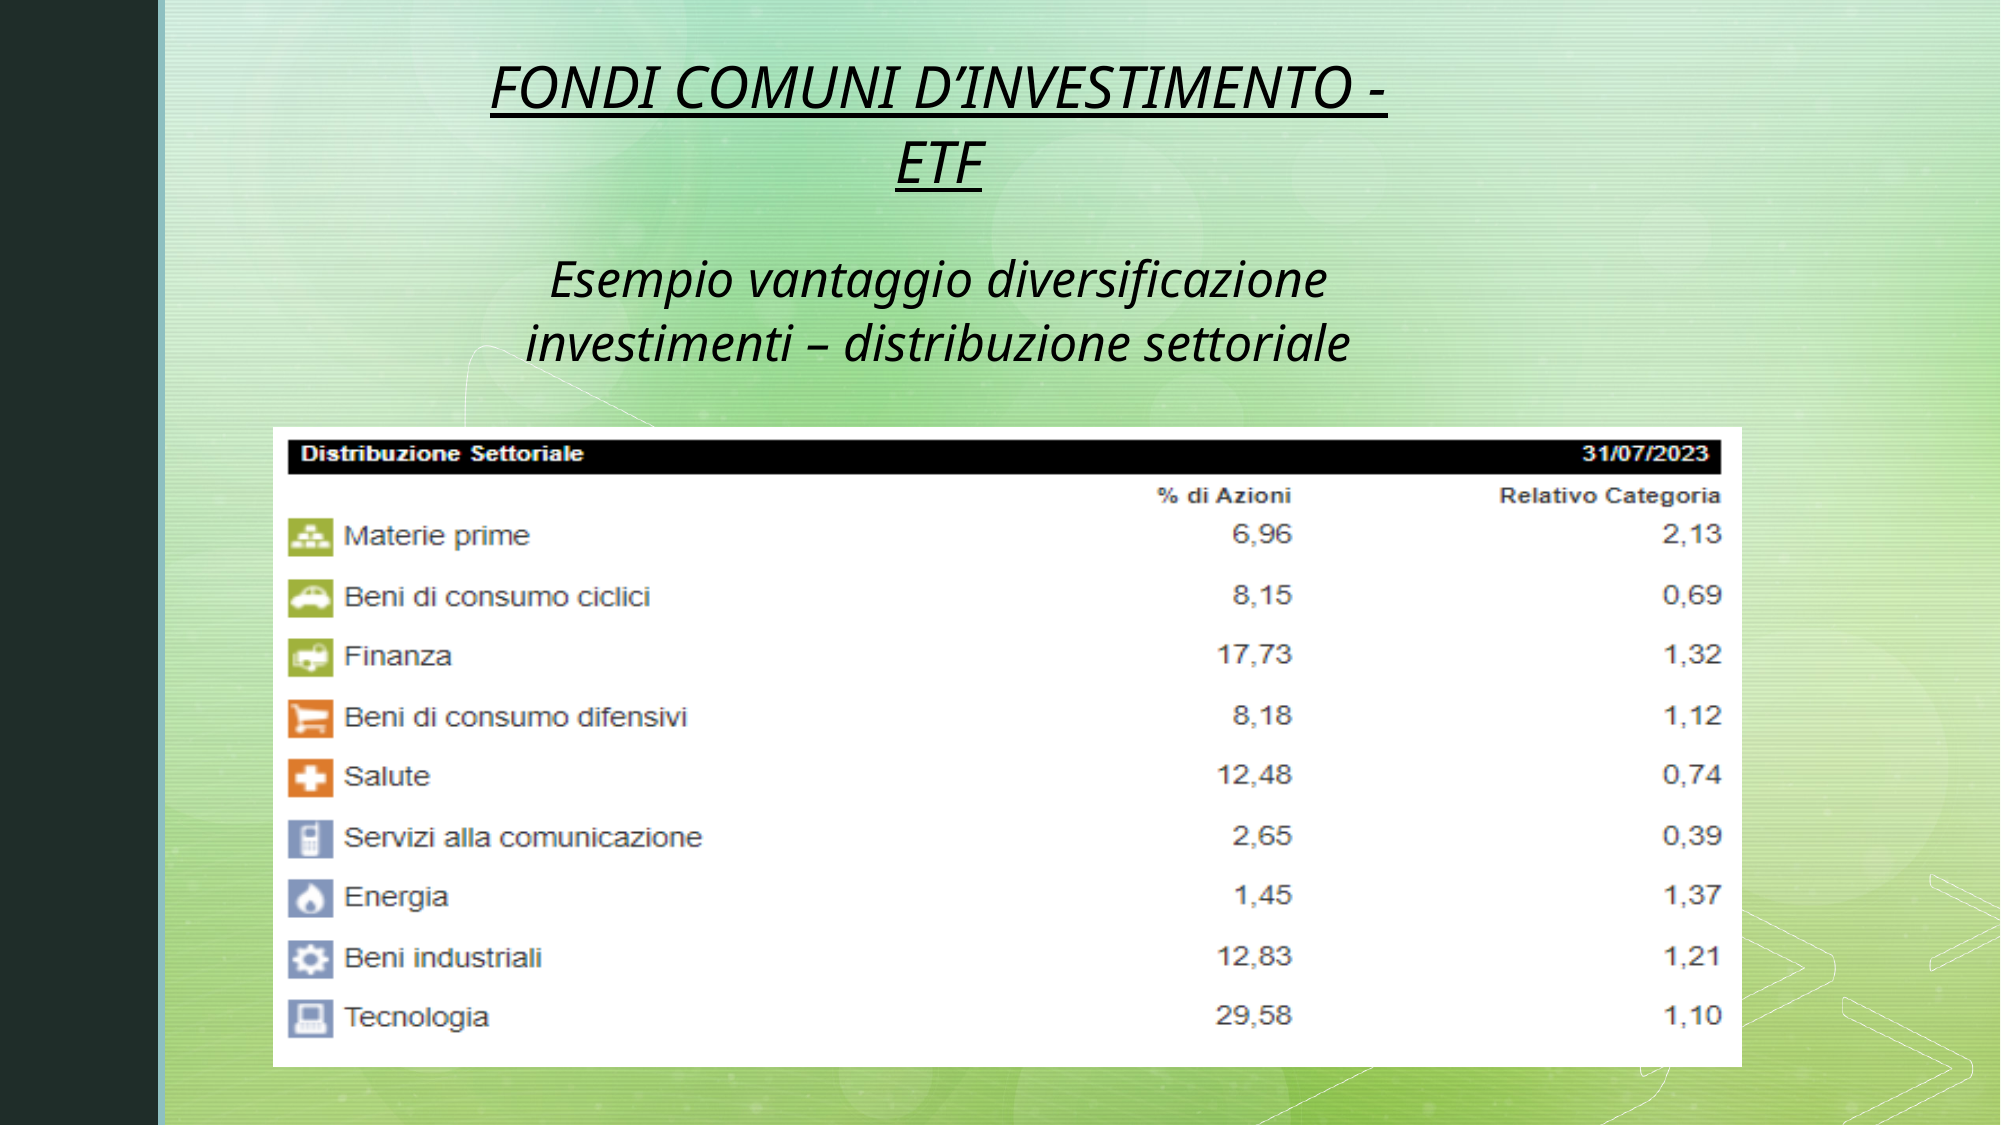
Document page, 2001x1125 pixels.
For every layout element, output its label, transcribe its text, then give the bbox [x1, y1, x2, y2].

picture [273, 427, 1742, 1067]
text_box FONDI COMUNI D’INVESTIMENTO - ETF Esempio vantaggio diversificazione investimenti – distribuzione settoriale [475, 38, 1475, 380]
